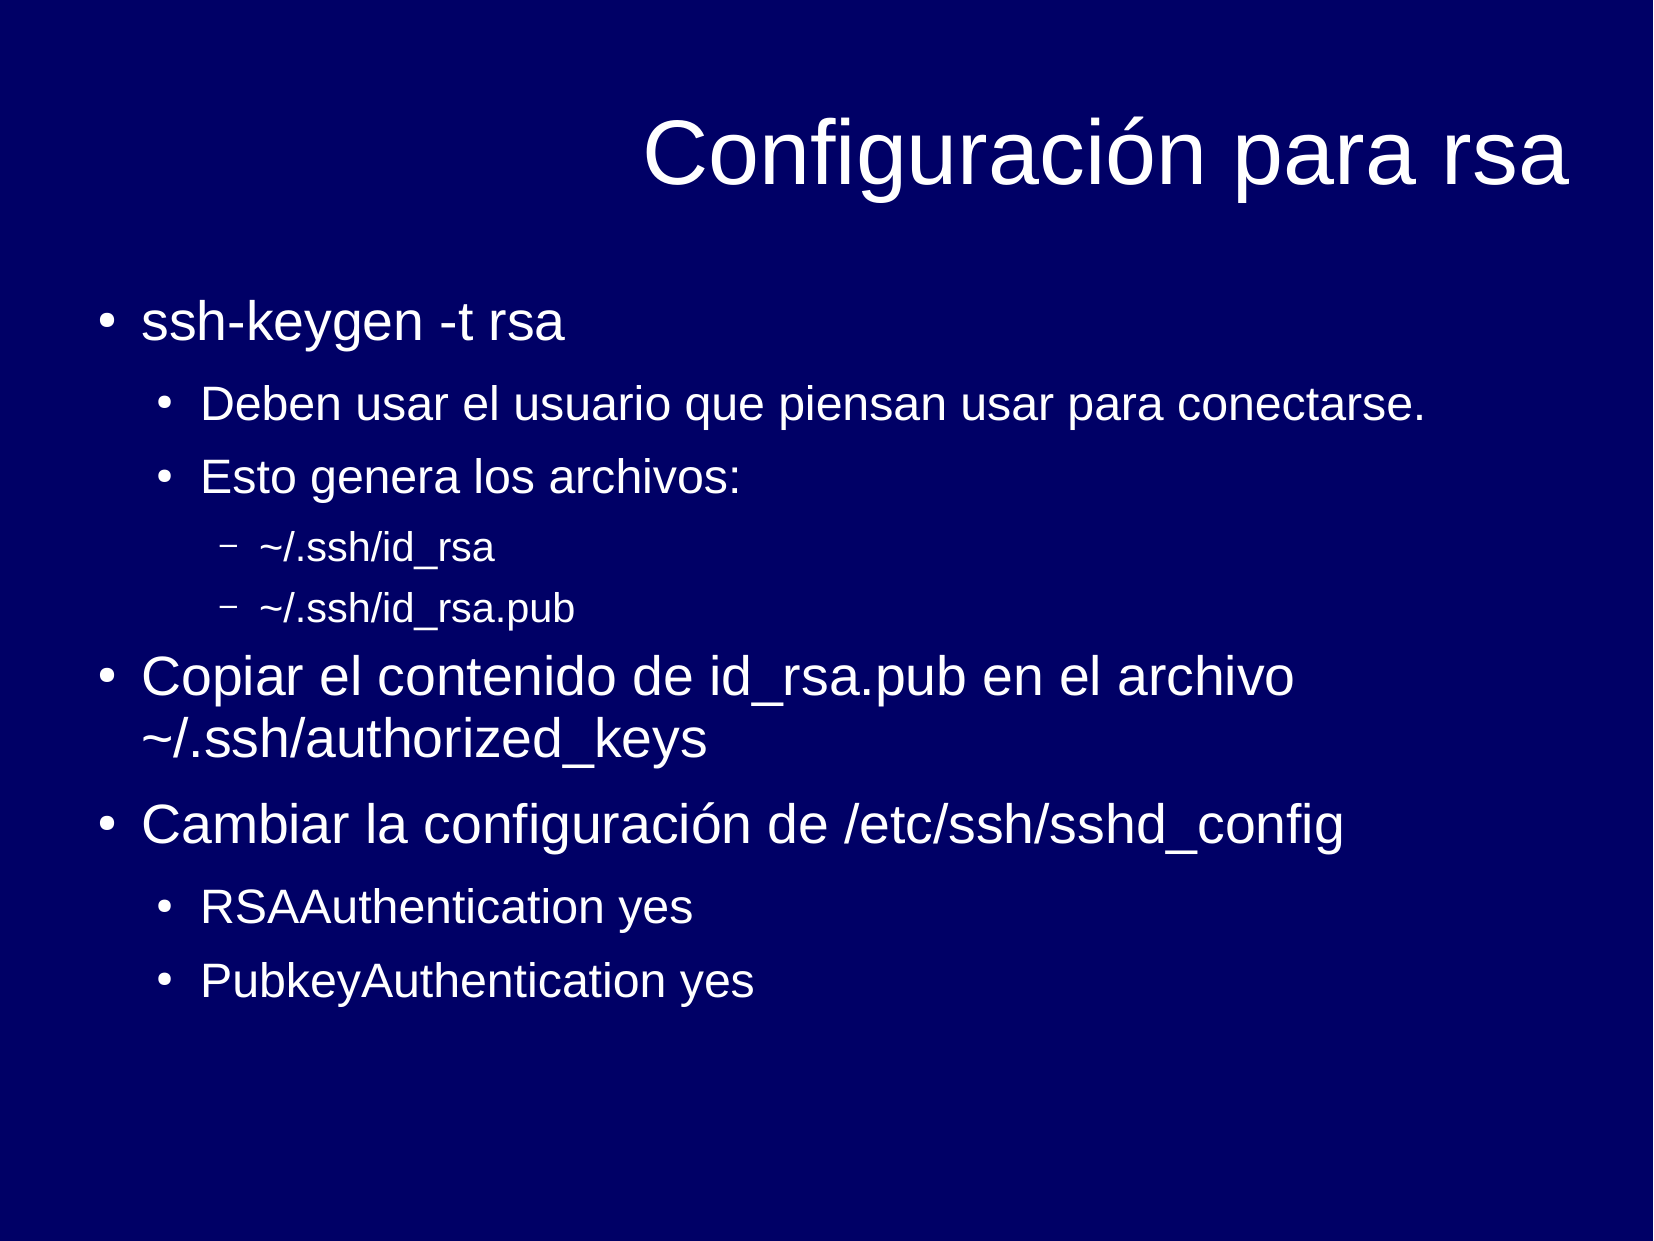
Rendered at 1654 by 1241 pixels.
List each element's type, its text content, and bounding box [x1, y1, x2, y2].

list ssh-keygen -t rsa Deben usar el usuario que piensan usar para conectarse. Esto genera los archivos: ~/.ssh/id_rsa ~/.ssh/id_rsa.pub Copiar el contenido de id_rsa.pub en el archivo ~/.ssh/authorized_keys Cambiar la configuración de /etc/ssh/sshd_config RSAAuthentication yes PubkeyAuthentication yes [82, 290, 1571, 1010]
title Configuración para rsa [82, 49, 1571, 257]
